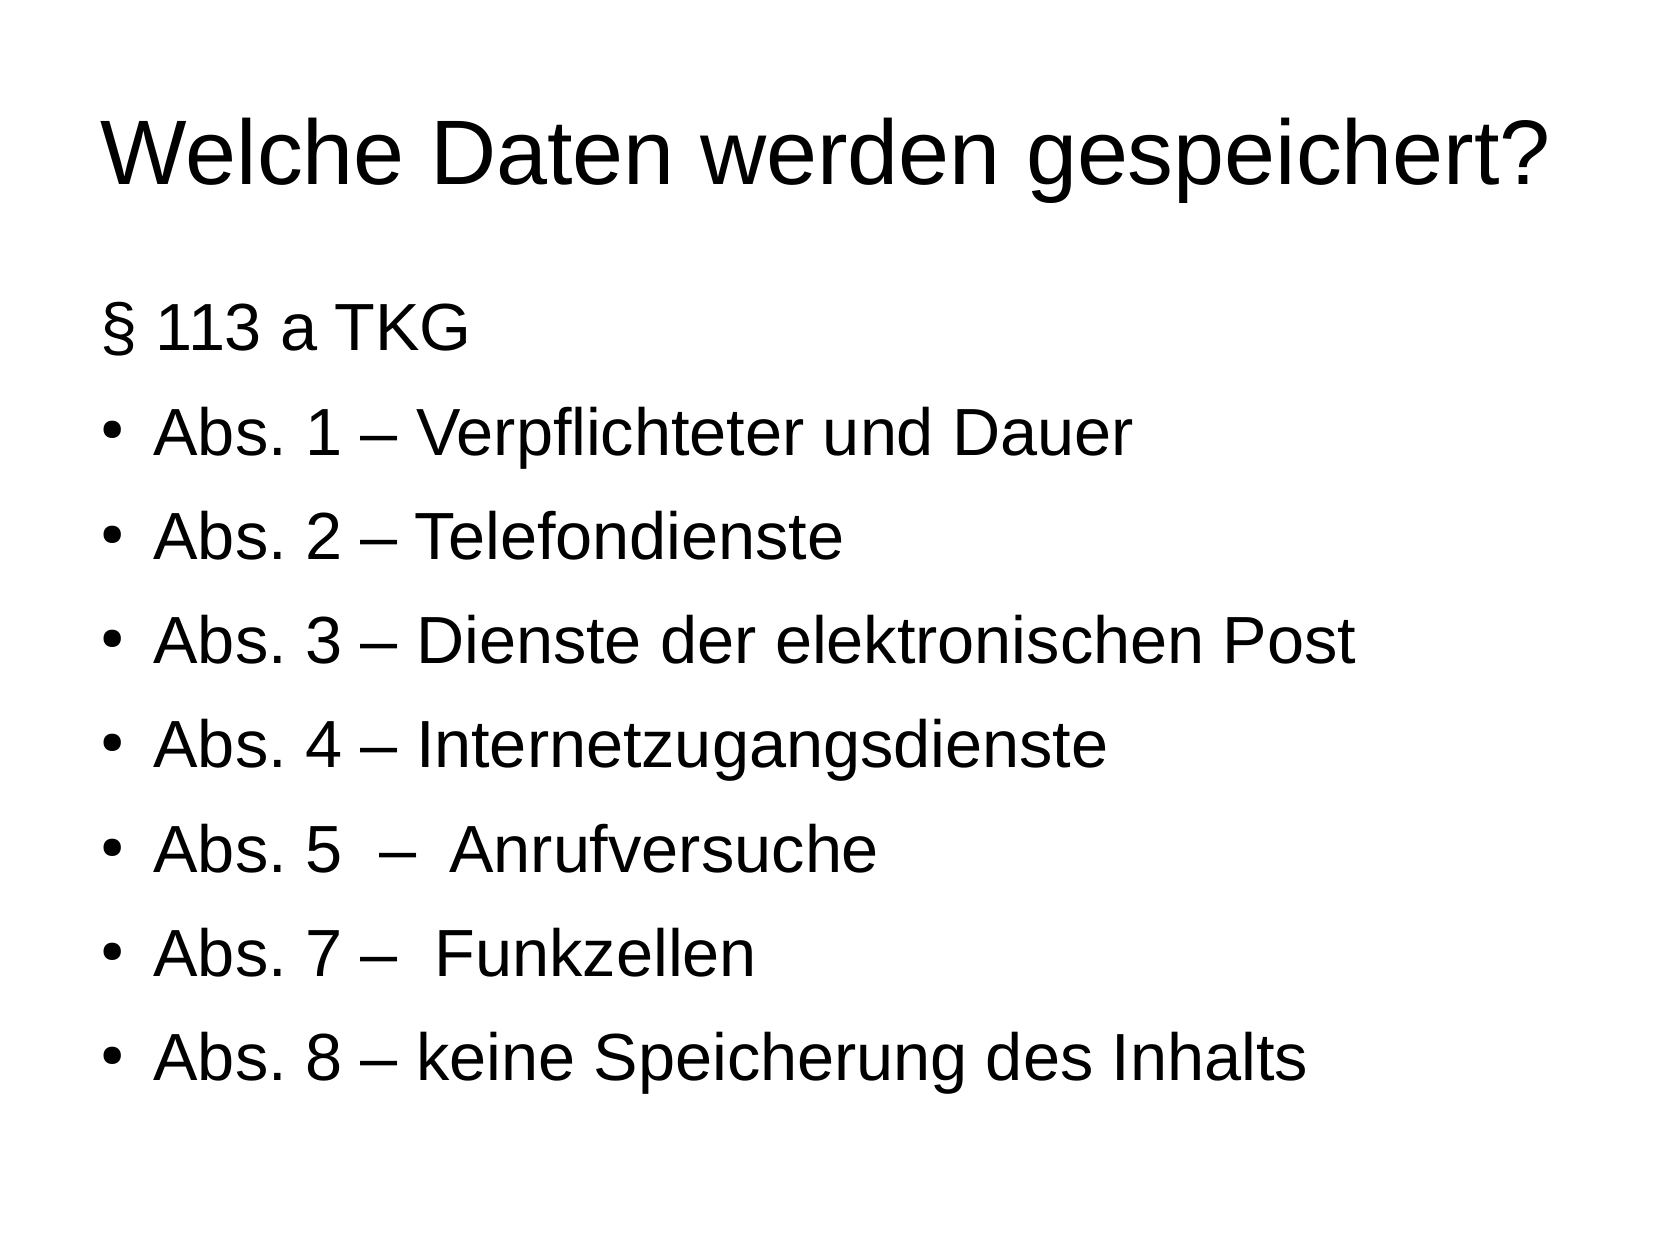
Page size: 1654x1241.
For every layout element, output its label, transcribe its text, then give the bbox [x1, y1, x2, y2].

title Welche Daten werden gespeichert? [82, 49, 1571, 257]
list § 113 a TKG Abs. 1 – Verpflichteter und Dauer Abs. 2 – Telefondienste Abs. 3 – Dienste der elektronischen Post Abs. 4 – Internetzugangsdienste Abs. 5 – Anrufversuche Abs. 7 – Funkzellen Abs. 8 – keine Speicherung des Inhalts [82, 290, 1571, 1096]
